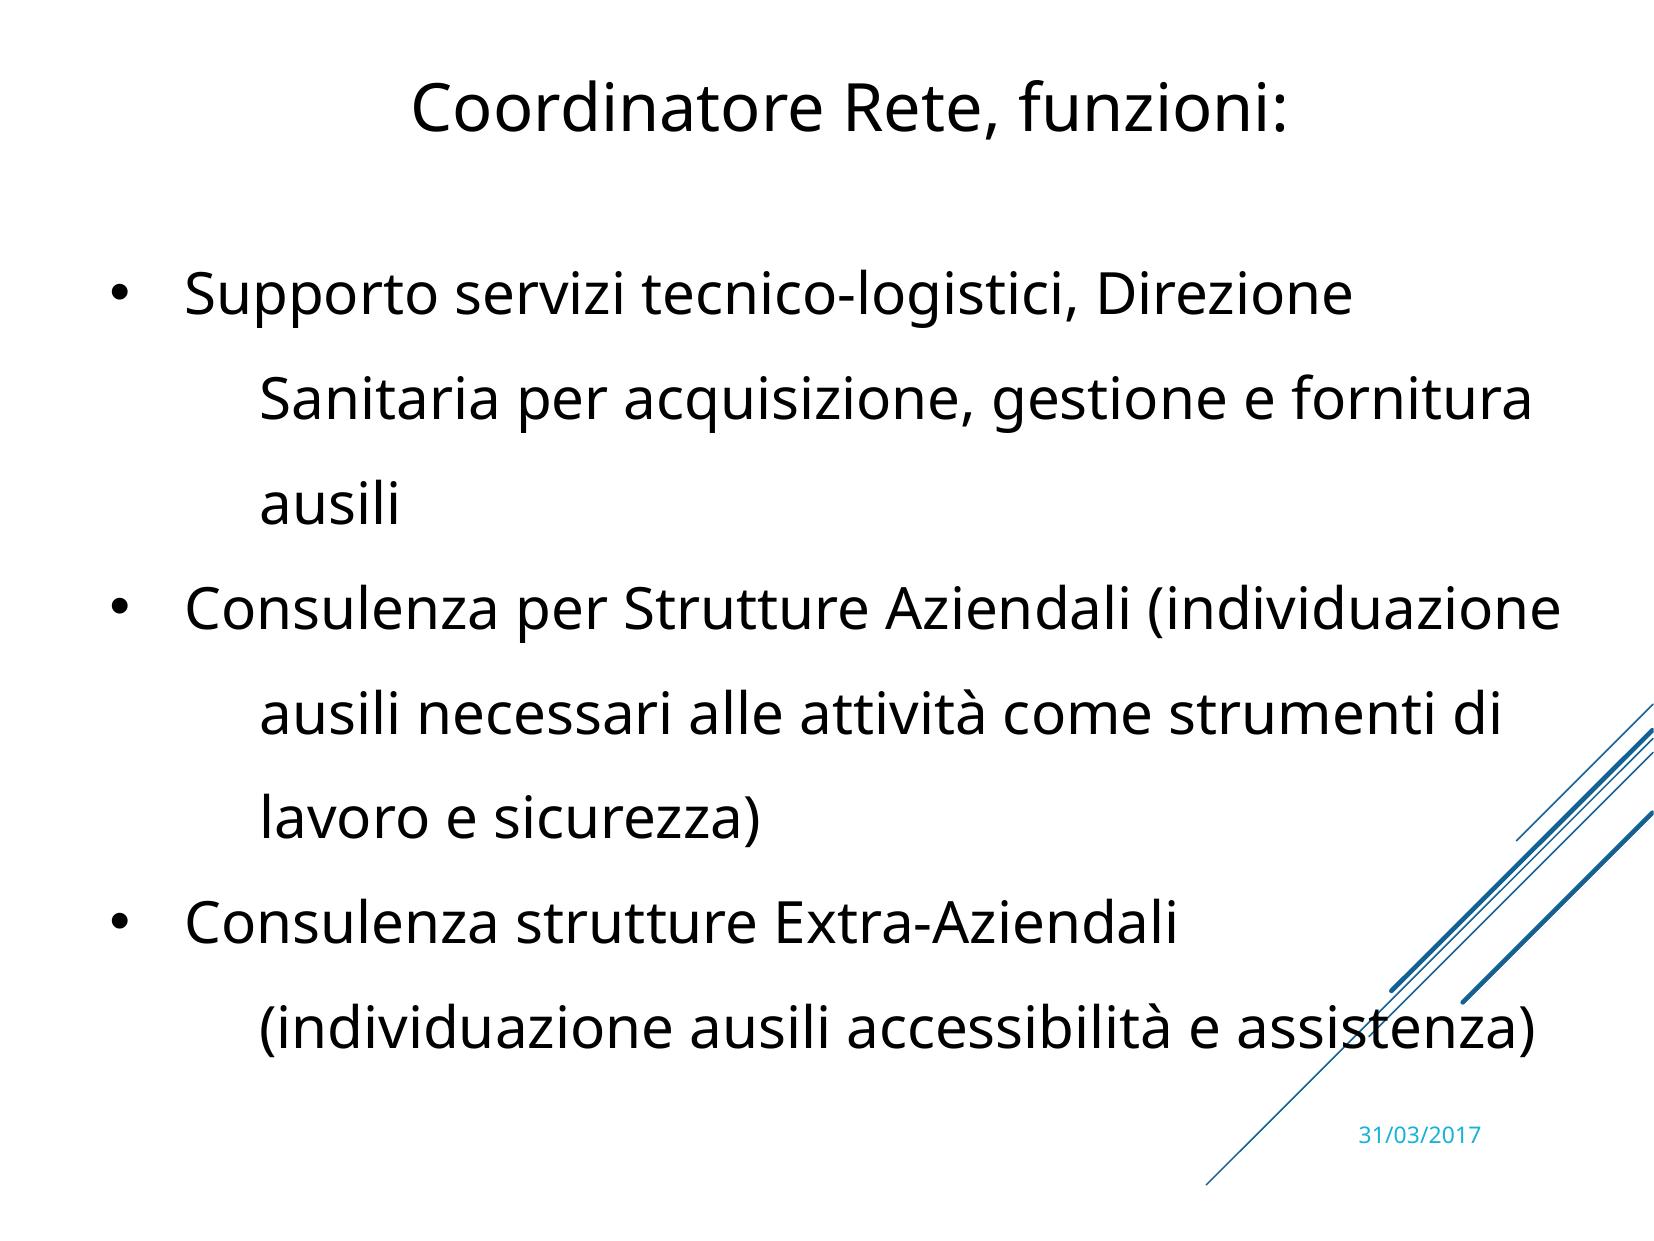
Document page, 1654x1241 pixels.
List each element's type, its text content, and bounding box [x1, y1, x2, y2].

text_box 31/03/2017 [1343, 1116, 1561, 1183]
text_box Coordinatore Rete, funzioni: Supporto servizi tecnico-logistici, Direzione Sanitaria per acquisizione, gestione e fornitura ausili Consulenza per Strutture Aziendali (individuazione ausili necessari alle attività come strumenti di lavoro e sicurezza) Consulenza strutture Extra-Aziendali (individuazione ausili accessibilità e assistenza) [94, 64, 1607, 973]
